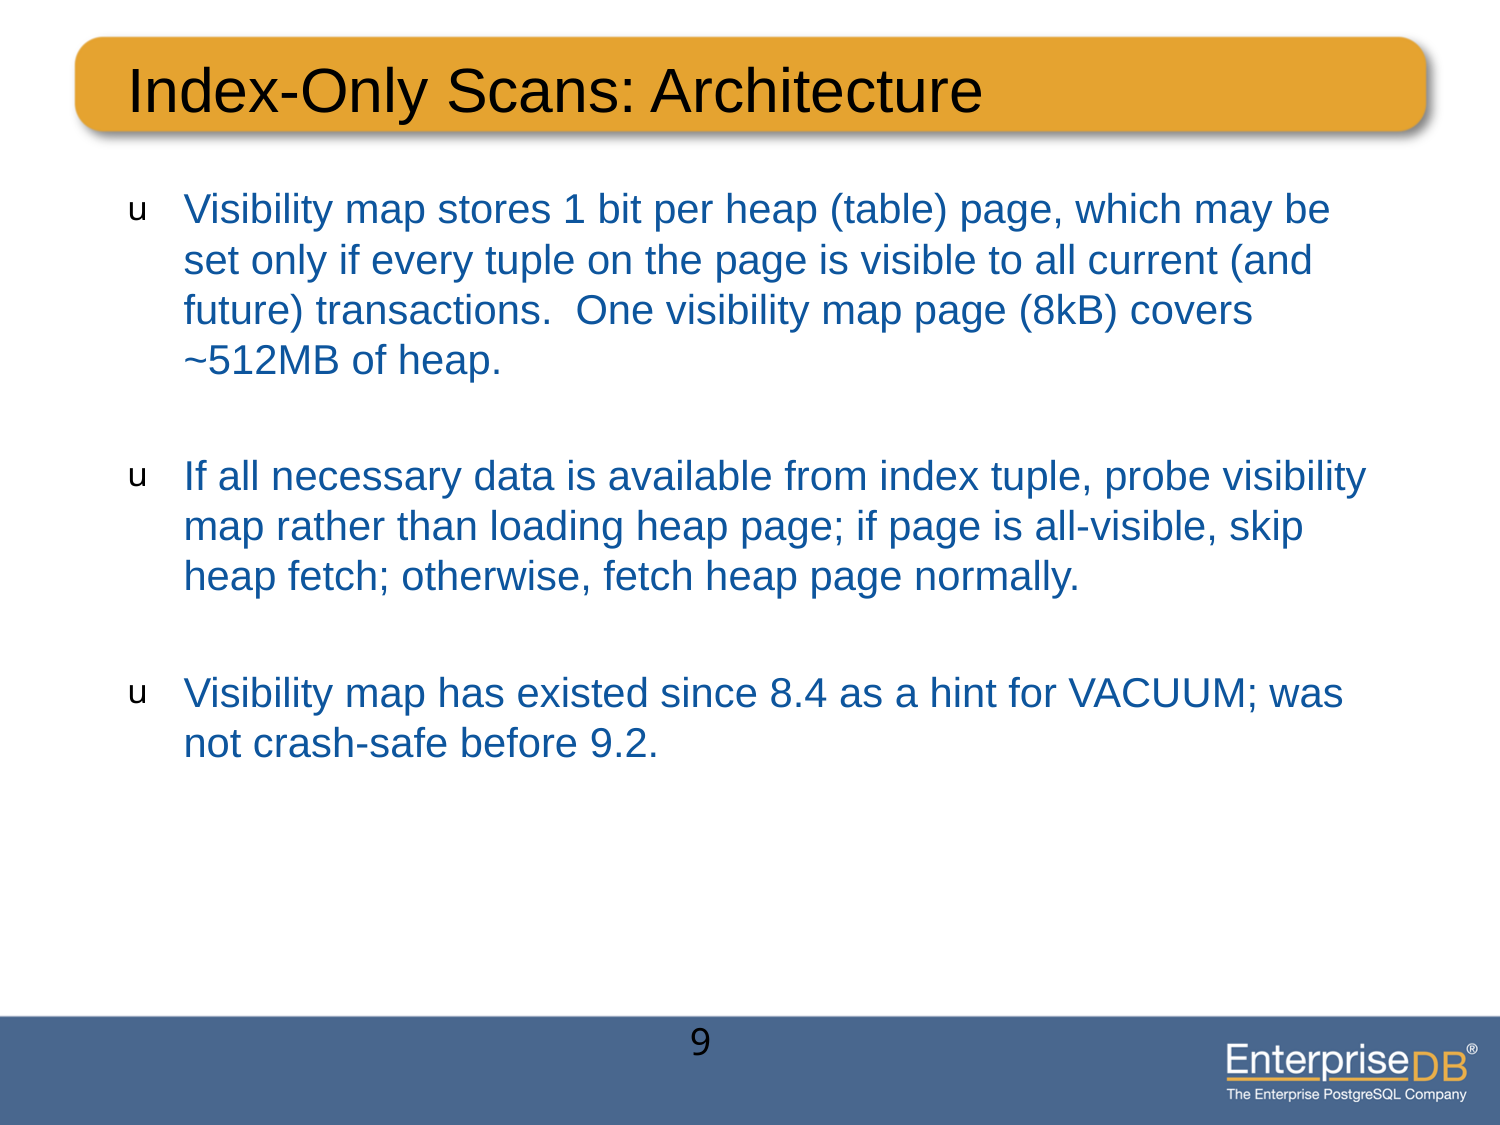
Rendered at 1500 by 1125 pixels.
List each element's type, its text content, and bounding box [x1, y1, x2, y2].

list Visibility map stores 1 bit per heap (table) page, which may be set only if every tuple on the page is visible to all current (and future) transactions. One visibility map page (8kB) covers ~512MB of heap. If all necessary data is available from index tuple, probe visibility map rather than loading heap page; if page is all-visible, skip heap fetch; otherwise, fetch heap page normally. Visibility map has existed since 8.4 as a hint for VACUUM; was not crash-safe before 9.2. [112, 174, 1388, 963]
picture [0, 0, 1500, 1125]
slide_number <number> [675, 1010, 825, 1125]
title Index-Only Scans: Architecture [112, 37, 1388, 138]
